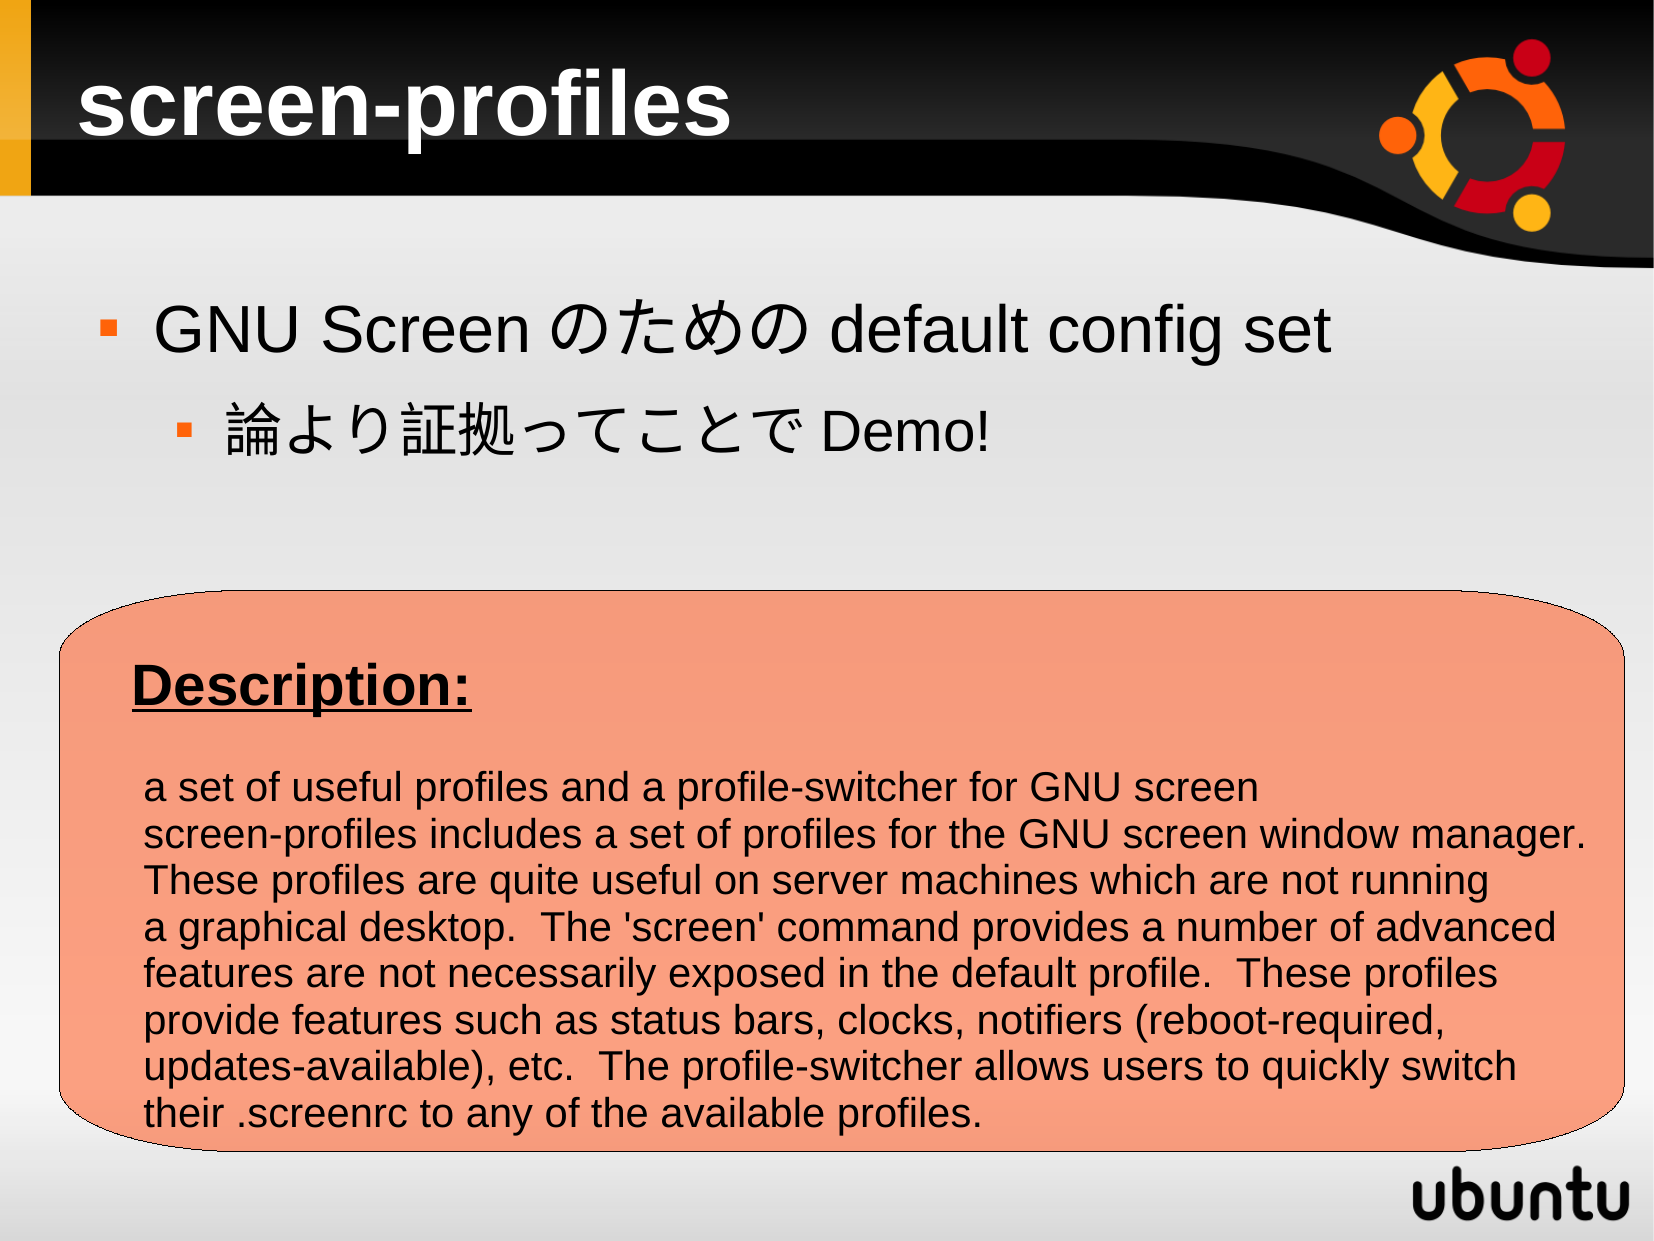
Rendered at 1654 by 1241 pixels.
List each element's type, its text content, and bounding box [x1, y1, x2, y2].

text_box Description: a set of useful profiles and a profile-switcher for GNU screen screen-profiles includes a set of profiles for the GNU screen window manager. These profiles are quite useful on server machines which are not running a graphical desktop. The 'screen' command provides a number of advanced features are not necessarily exposed in the default profile. These profiles provide features such as status bars, clocks, notifiers (reboot-required, updates-available), etc. The profile-switcher allows users to quickly switch their .screenrc to any of the available profiles. [59, 590, 1625, 1152]
list GNU Screenのためのdefault config set 論より証拠ってことでDemo! [82, 290, 1571, 624]
picture [0, 0, 1654, 1241]
title screen-profiles [76, 0, 1565, 208]
